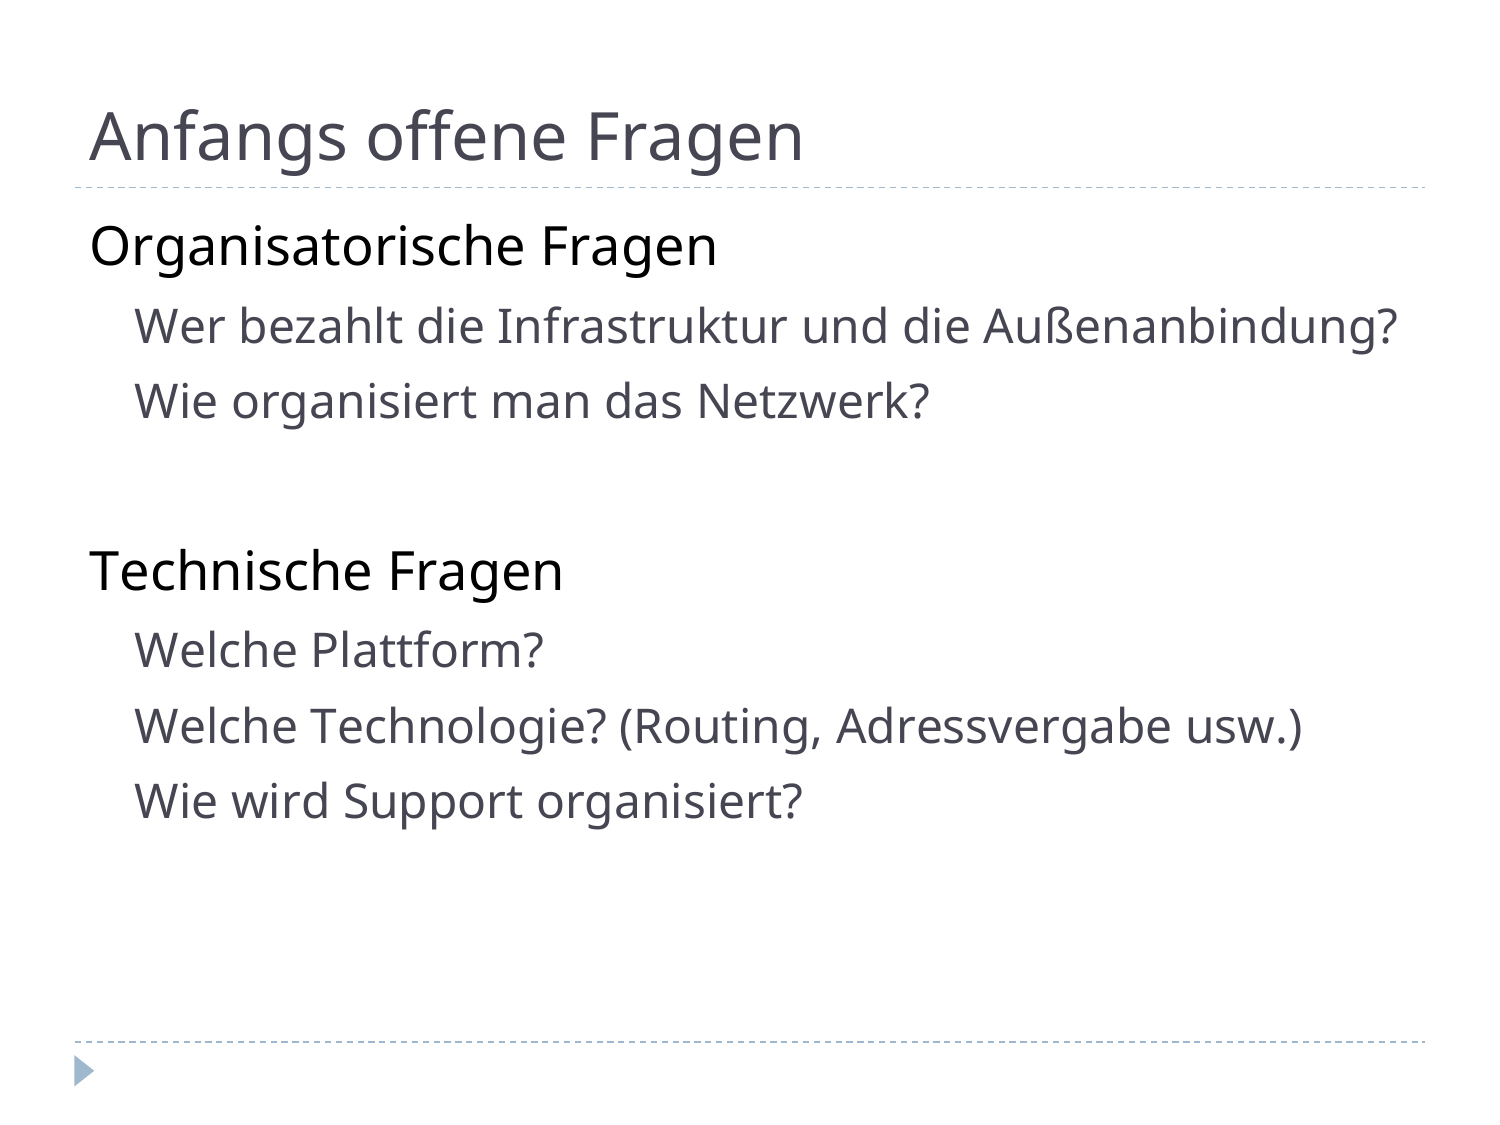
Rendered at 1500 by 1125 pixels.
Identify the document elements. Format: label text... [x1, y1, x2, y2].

title Anfangs offene Fragen [75, 24, 1426, 188]
list Organisatorische Fragen Wer bezahlt die Infrastruktur und die Außenanbindung? Wie organisiert man das Netzwerk? Technische Fragen Welche Plattform? Welche Technologie? (Routing, Adressvergabe usw.) Wie wird Support organisiert? [75, 200, 1426, 1010]
